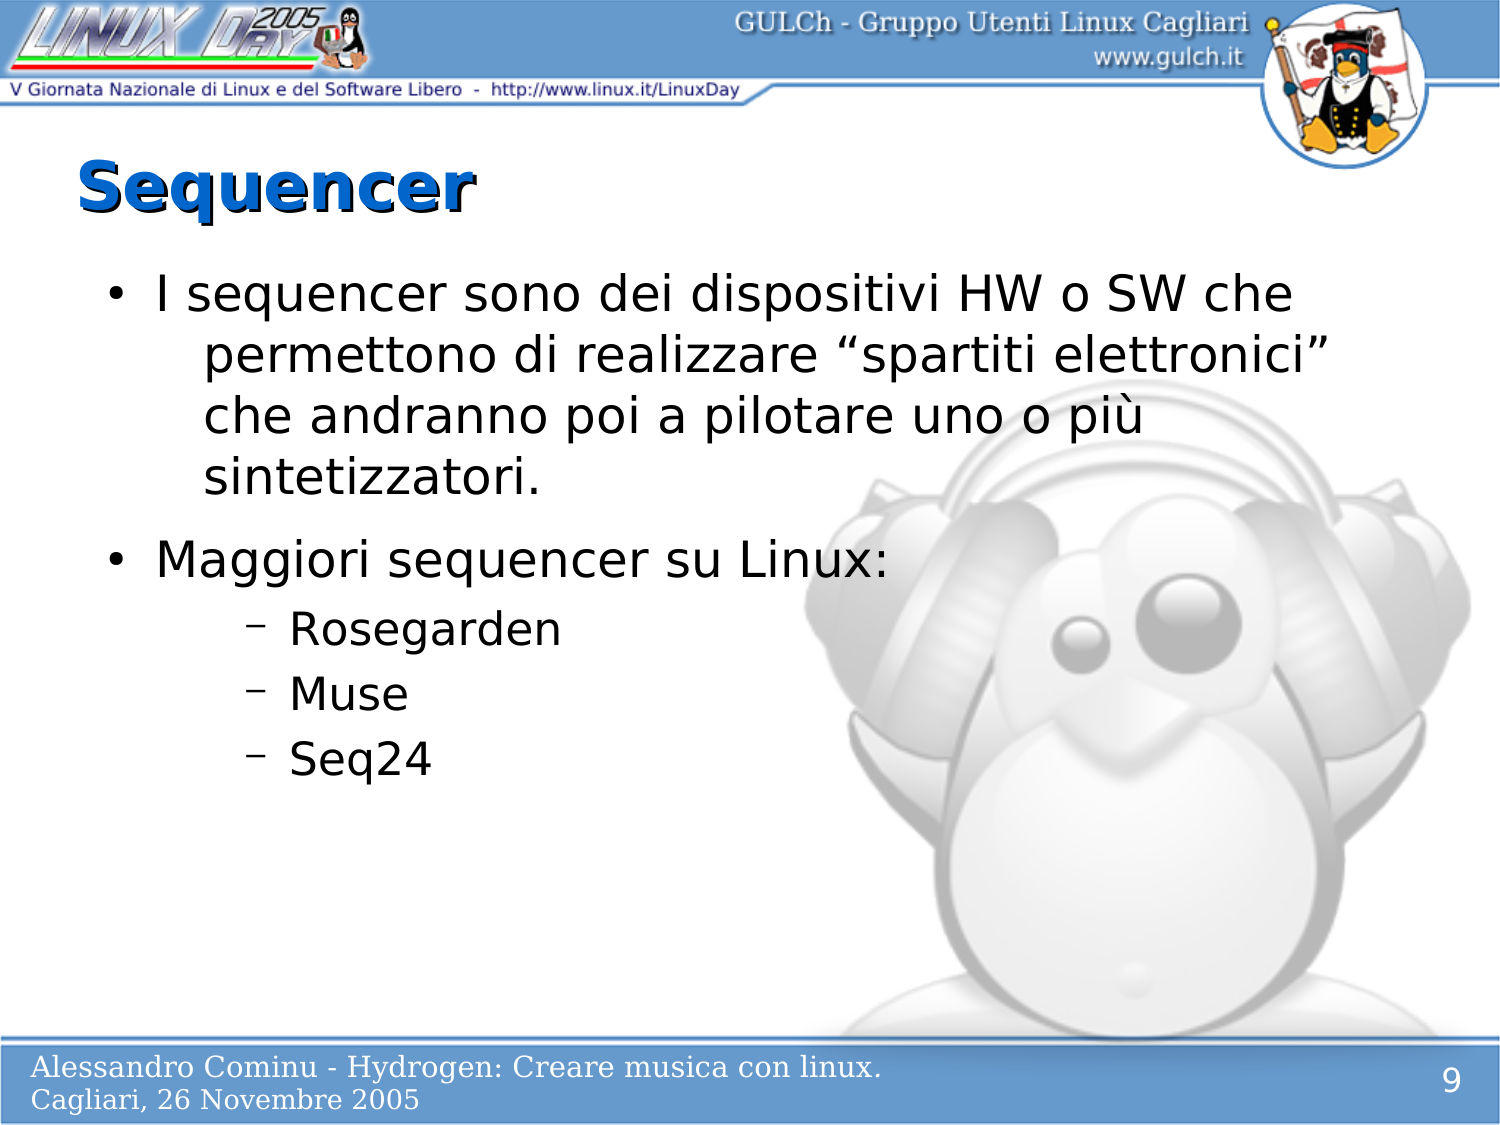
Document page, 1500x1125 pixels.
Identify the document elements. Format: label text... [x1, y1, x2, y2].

picture [0, 0, 1500, 1125]
list I sequencer sono dei dispositivi HW o SW che permettono di realizzare “spartiti elettronici” che andranno poi a pilotare uno o più sintetizzatori. Maggiori sequencer su Linux: Rosegarden Muse Seq24 [75, 262, 1426, 1013]
picture [759, 1063, 767, 1076]
title Sequencer [75, 148, 1276, 227]
